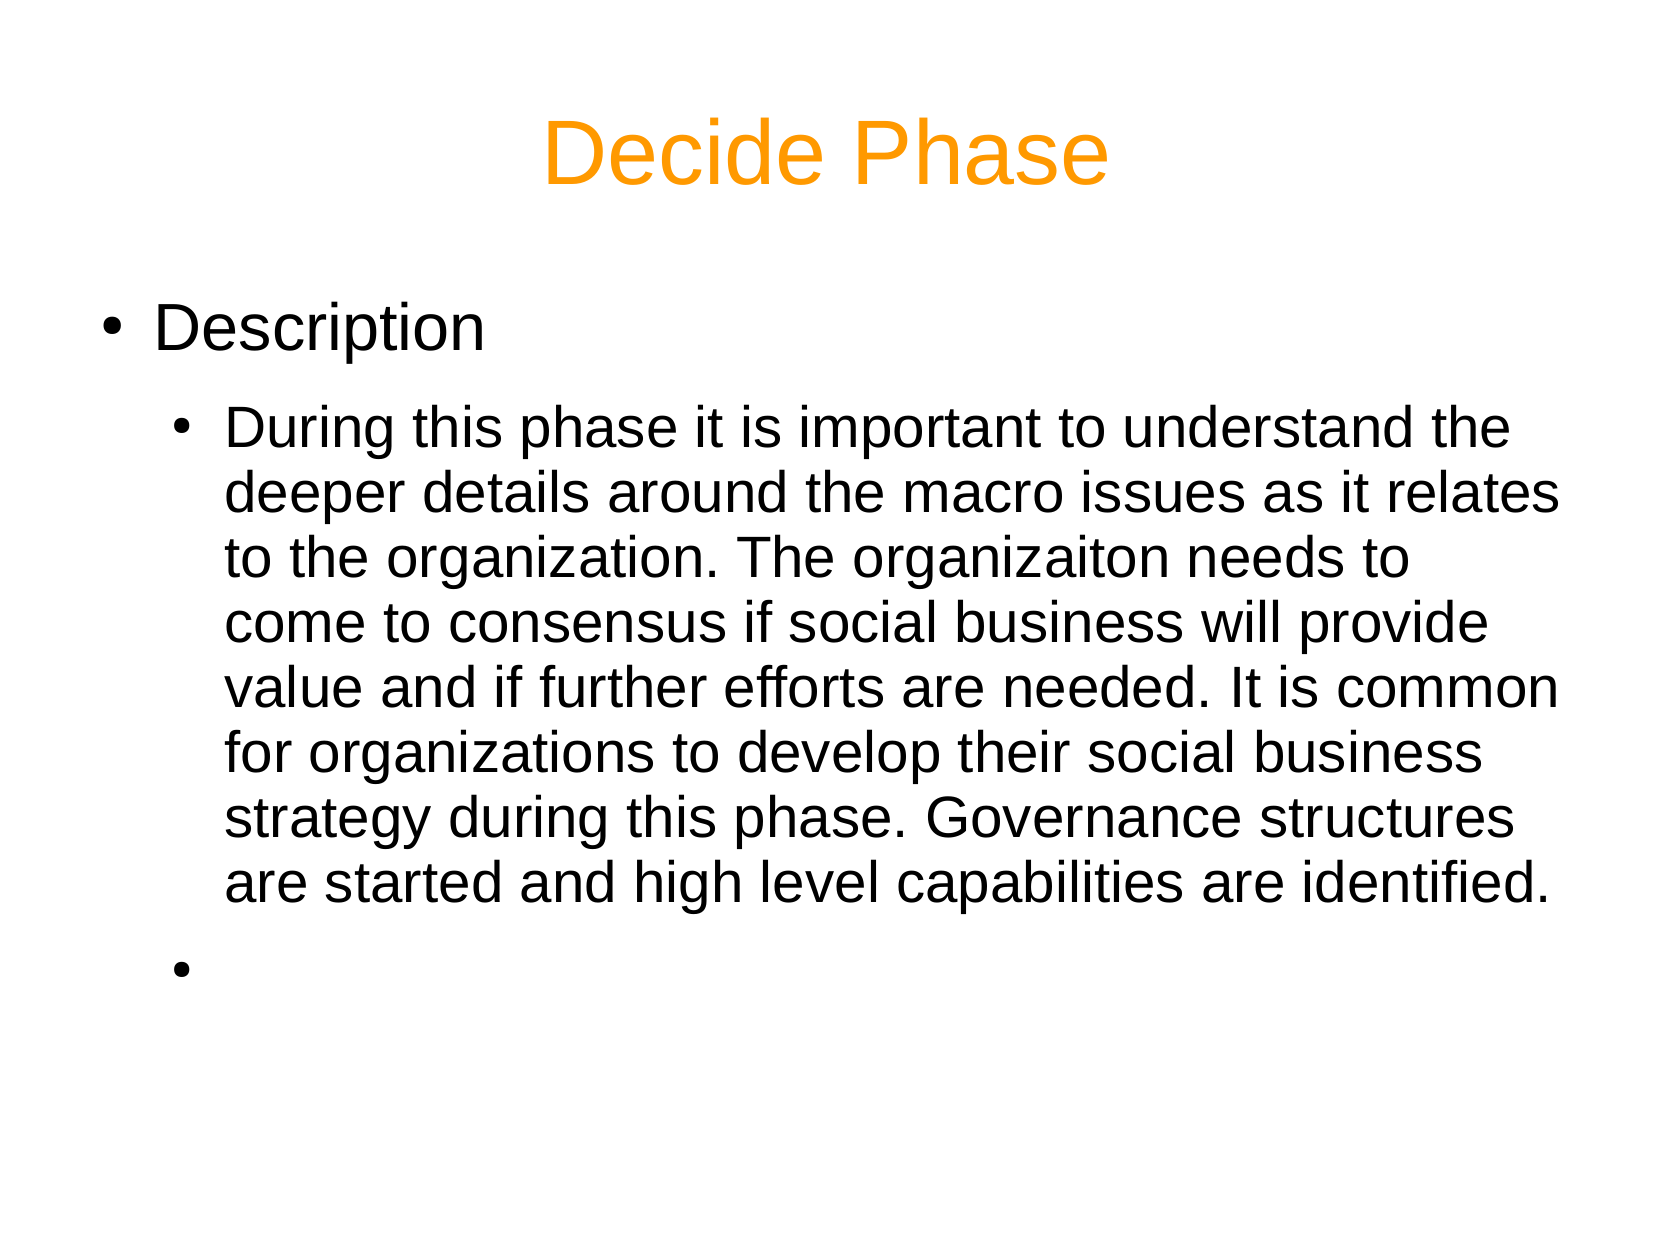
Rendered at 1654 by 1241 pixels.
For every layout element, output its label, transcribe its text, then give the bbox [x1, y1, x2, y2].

list Description During this phase it is important to understand the deeper details around the macro issues as it relates to the organization. The organizaiton needs to come to consensus if social business will provide value and if further efforts are needed. It is common for organizations to develop their social business strategy during this phase. Governance structures are started and high level capabilities are identified. [82, 290, 1571, 1094]
title Decide Phase [82, 56, 1571, 250]
